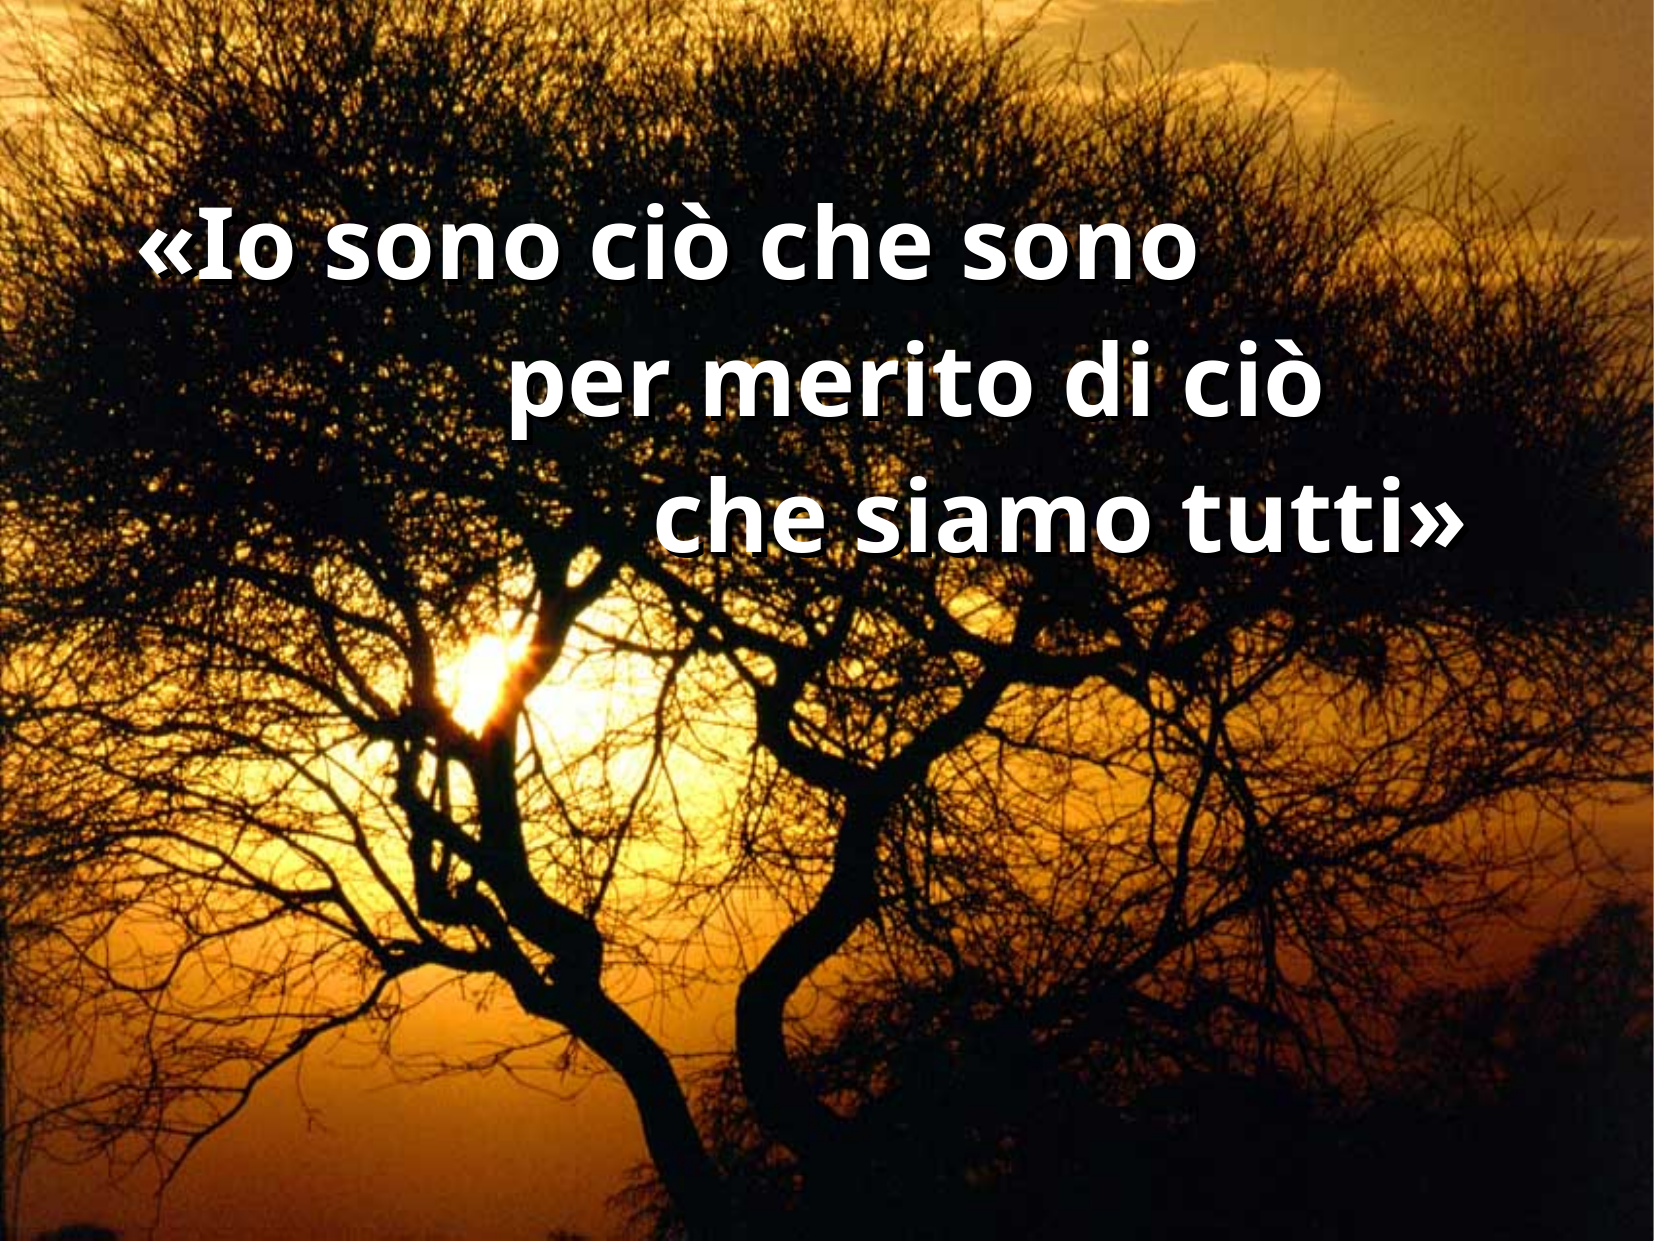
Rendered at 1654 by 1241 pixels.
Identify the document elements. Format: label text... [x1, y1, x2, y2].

text_box «Io sono ciò che sono per merito di ciò che siamo tutti» [120, 165, 1583, 530]
picture [0, 0, 1654, 1241]
